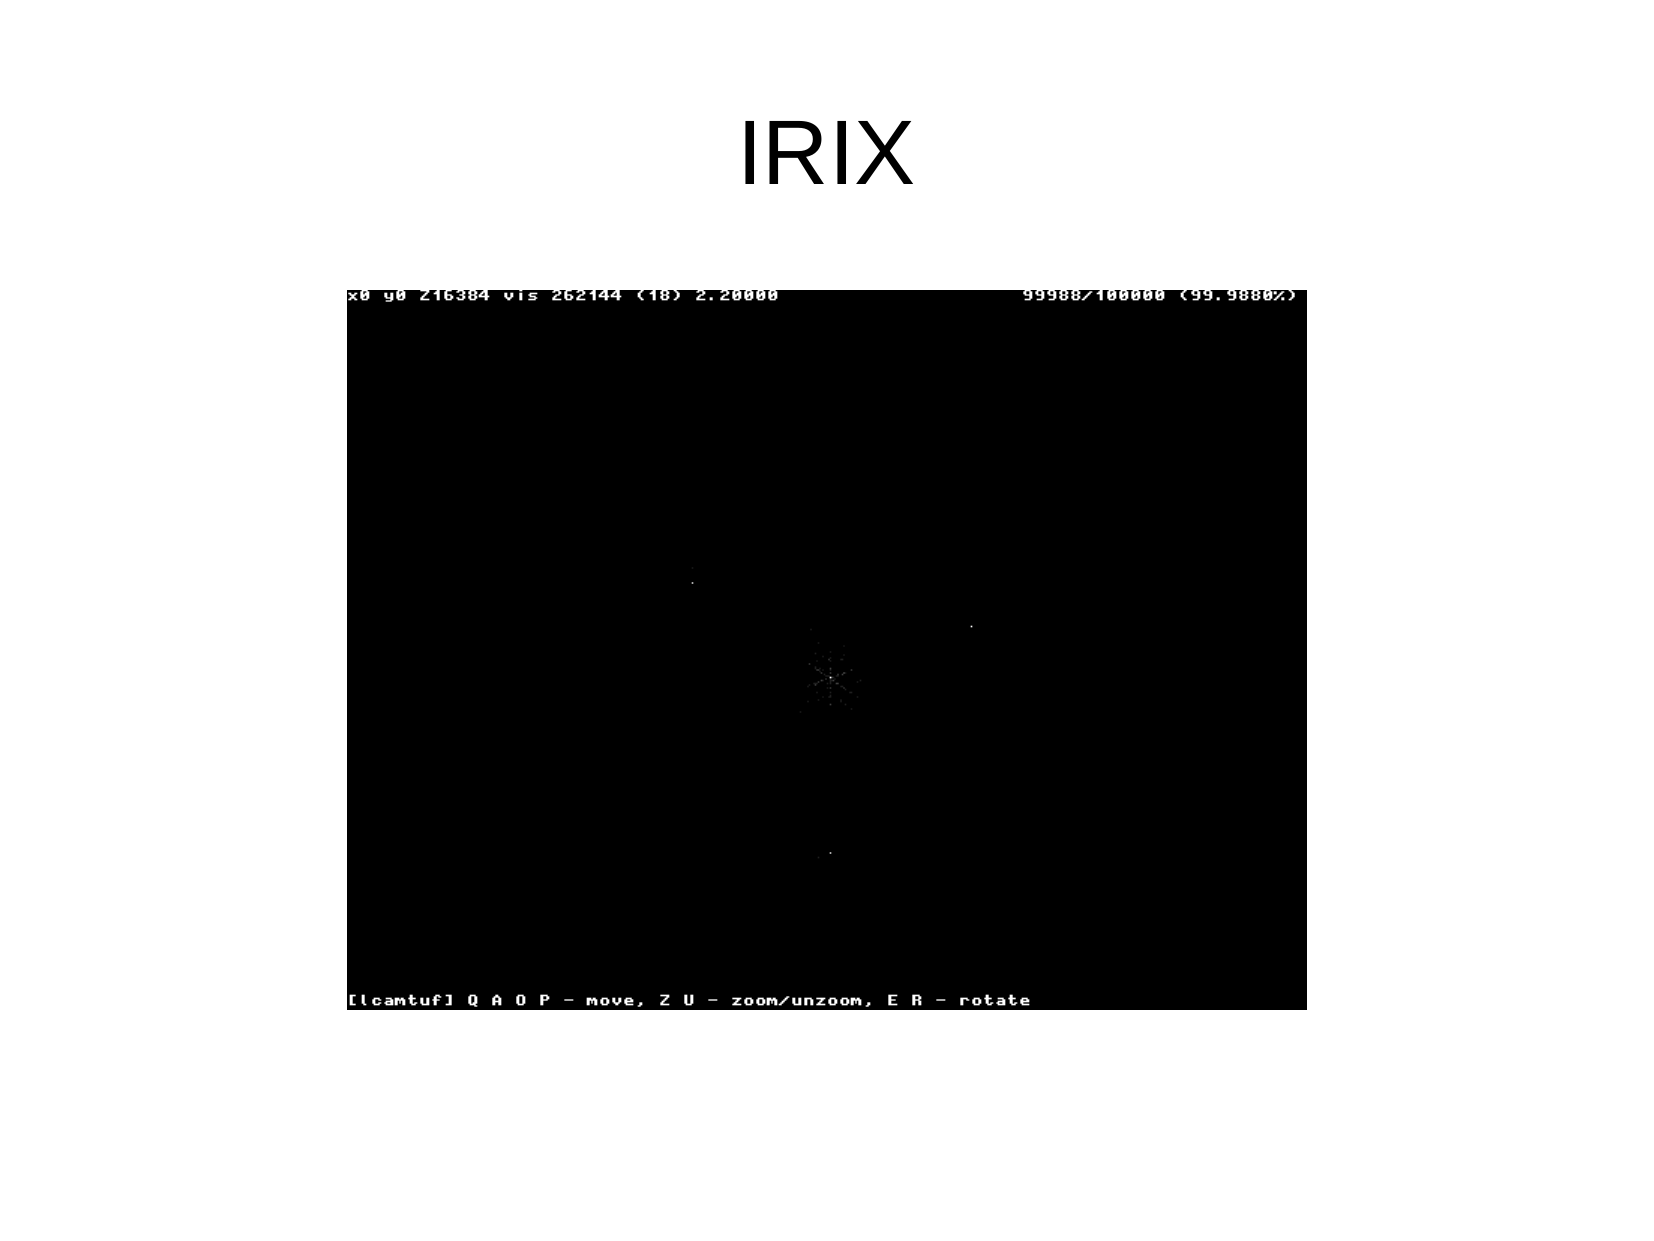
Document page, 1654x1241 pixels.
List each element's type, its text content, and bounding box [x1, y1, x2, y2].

picture [347, 290, 1307, 1010]
title IRIX [82, 49, 1571, 257]
